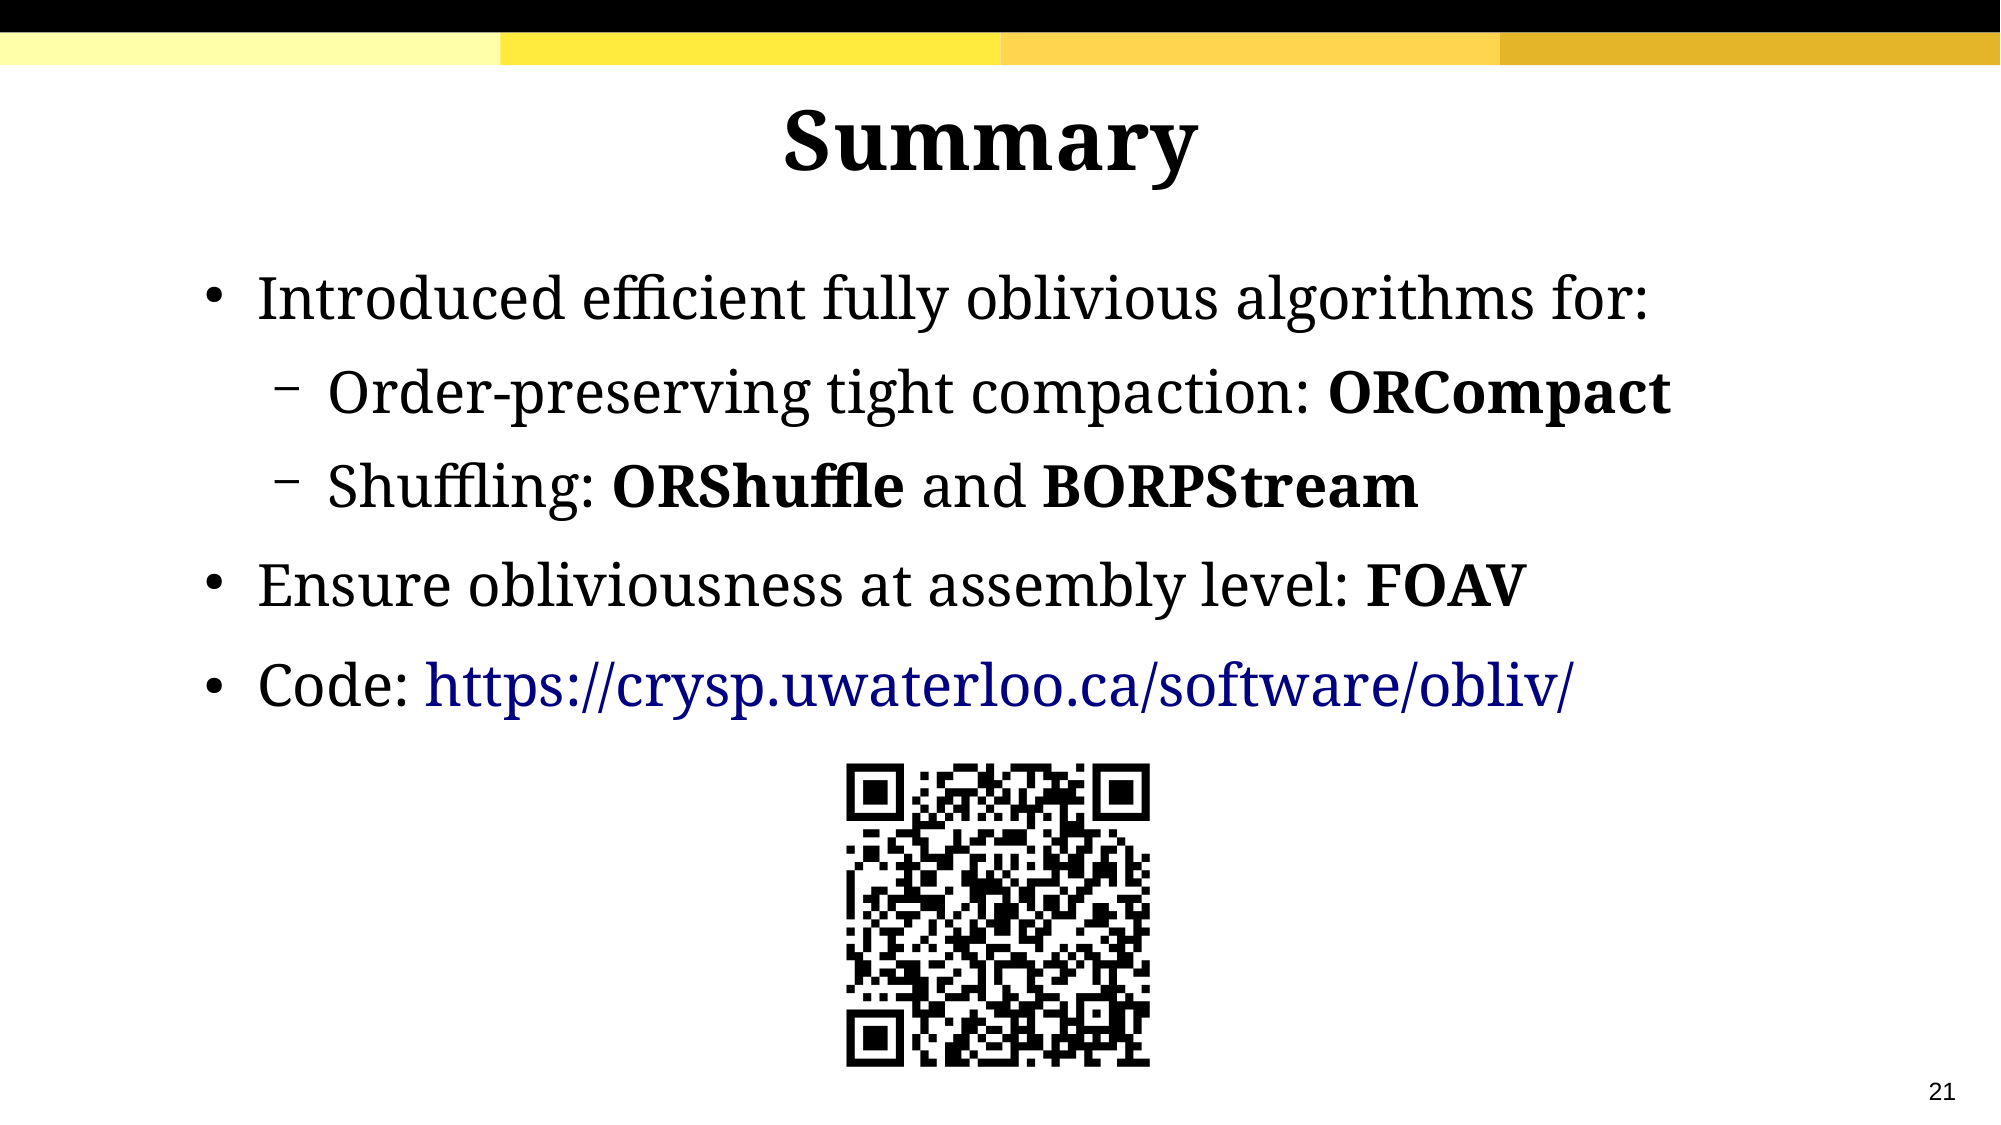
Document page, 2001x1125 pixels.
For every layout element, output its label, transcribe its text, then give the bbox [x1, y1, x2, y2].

picture [838, 755, 1158, 1075]
text_box 21 [1913, 1070, 1972, 1114]
title Summary [42, 71, 1941, 219]
list Introduced efficient fully oblivious algorithms for: Order-preserving tight compaction: ORCompact Shuffling: ORShuffle and BORPStream Ensure obliviousness at assembly level: FOAV Code: https://crysp.uwaterloo.ca/software/obliv/ [171, 253, 1890, 1008]
